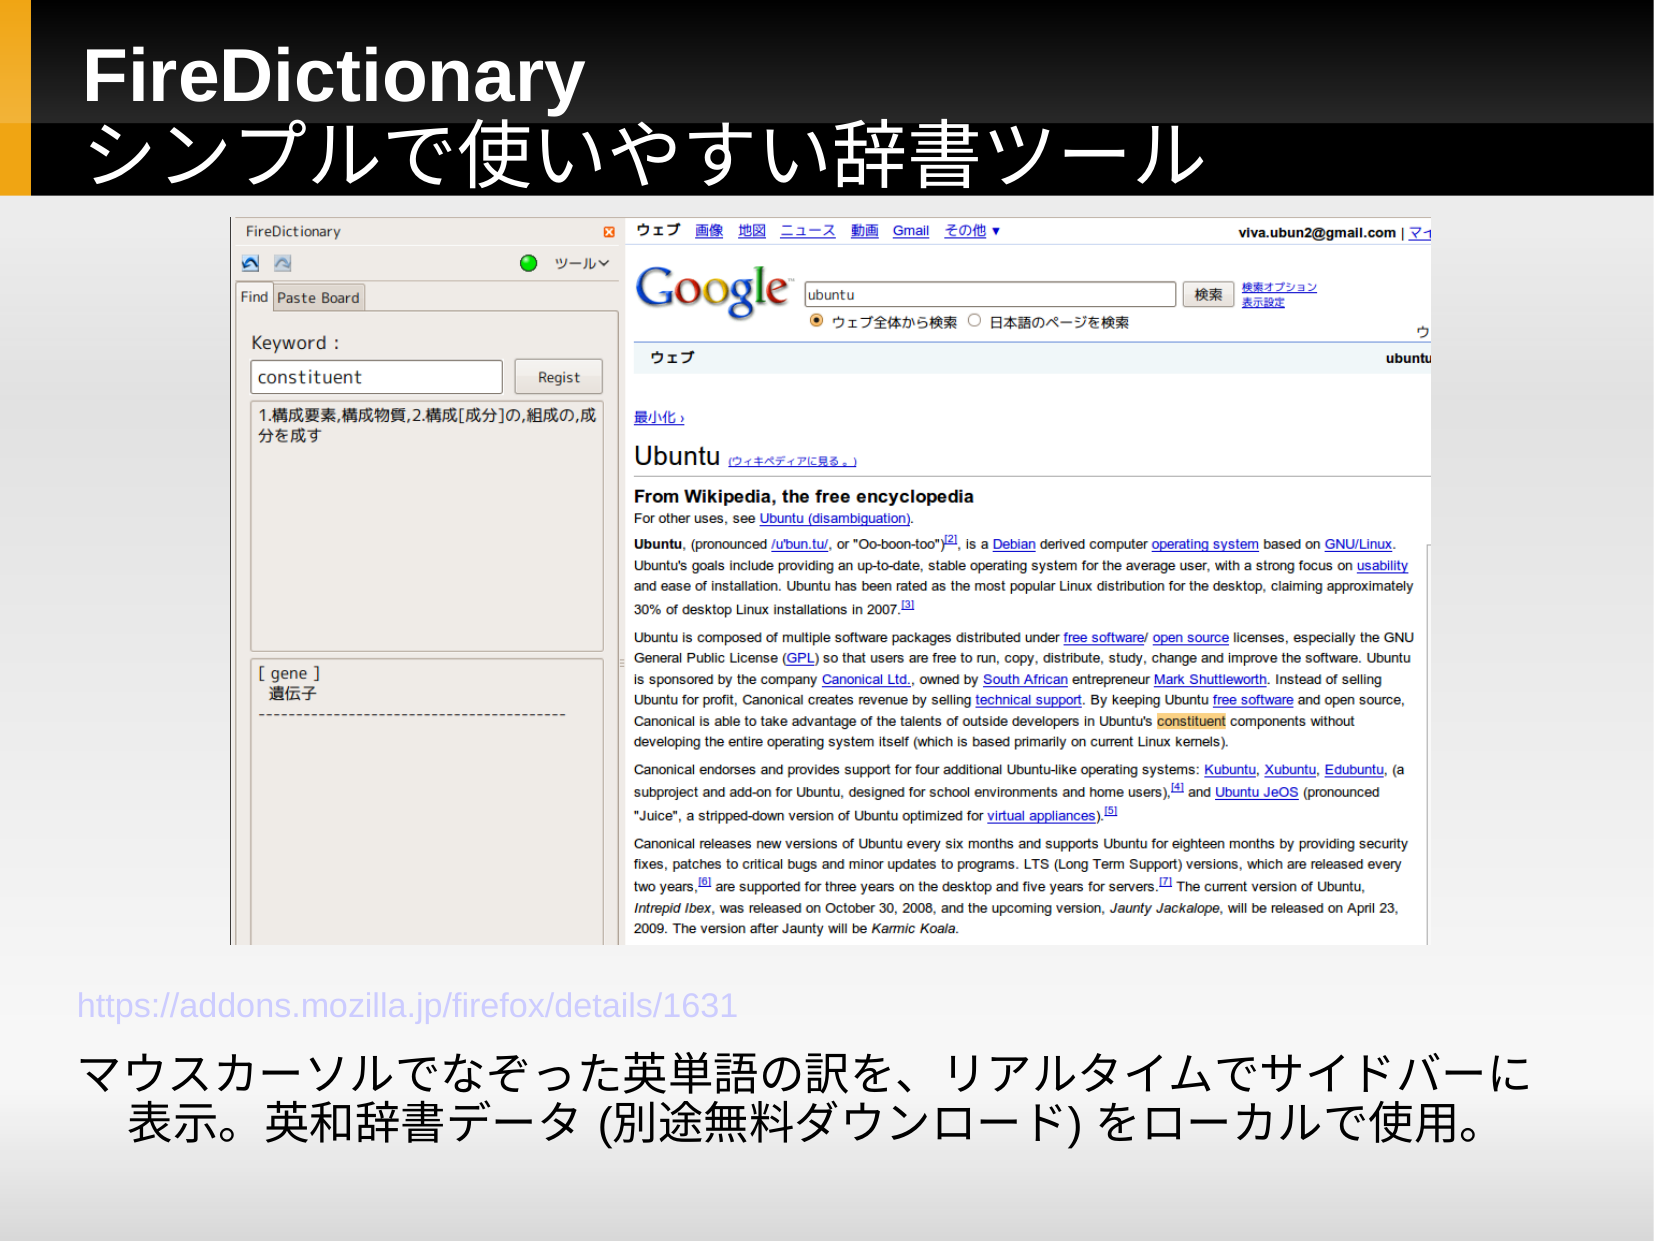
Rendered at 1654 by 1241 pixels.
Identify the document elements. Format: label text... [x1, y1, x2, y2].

picture [0, 0, 1654, 1241]
list https://addons.mozilla.jp/firefox/details/1631 マウスカーソルでなぞった英単語の訳を、リアルタイムでサイドバーに表示。英和辞書データ (別途無料ダウンロード) をローカルで使用。 [76, 986, 1565, 1193]
title FireDictionary シンプルで使いやすい辞書ツール [82, 29, 1571, 203]
